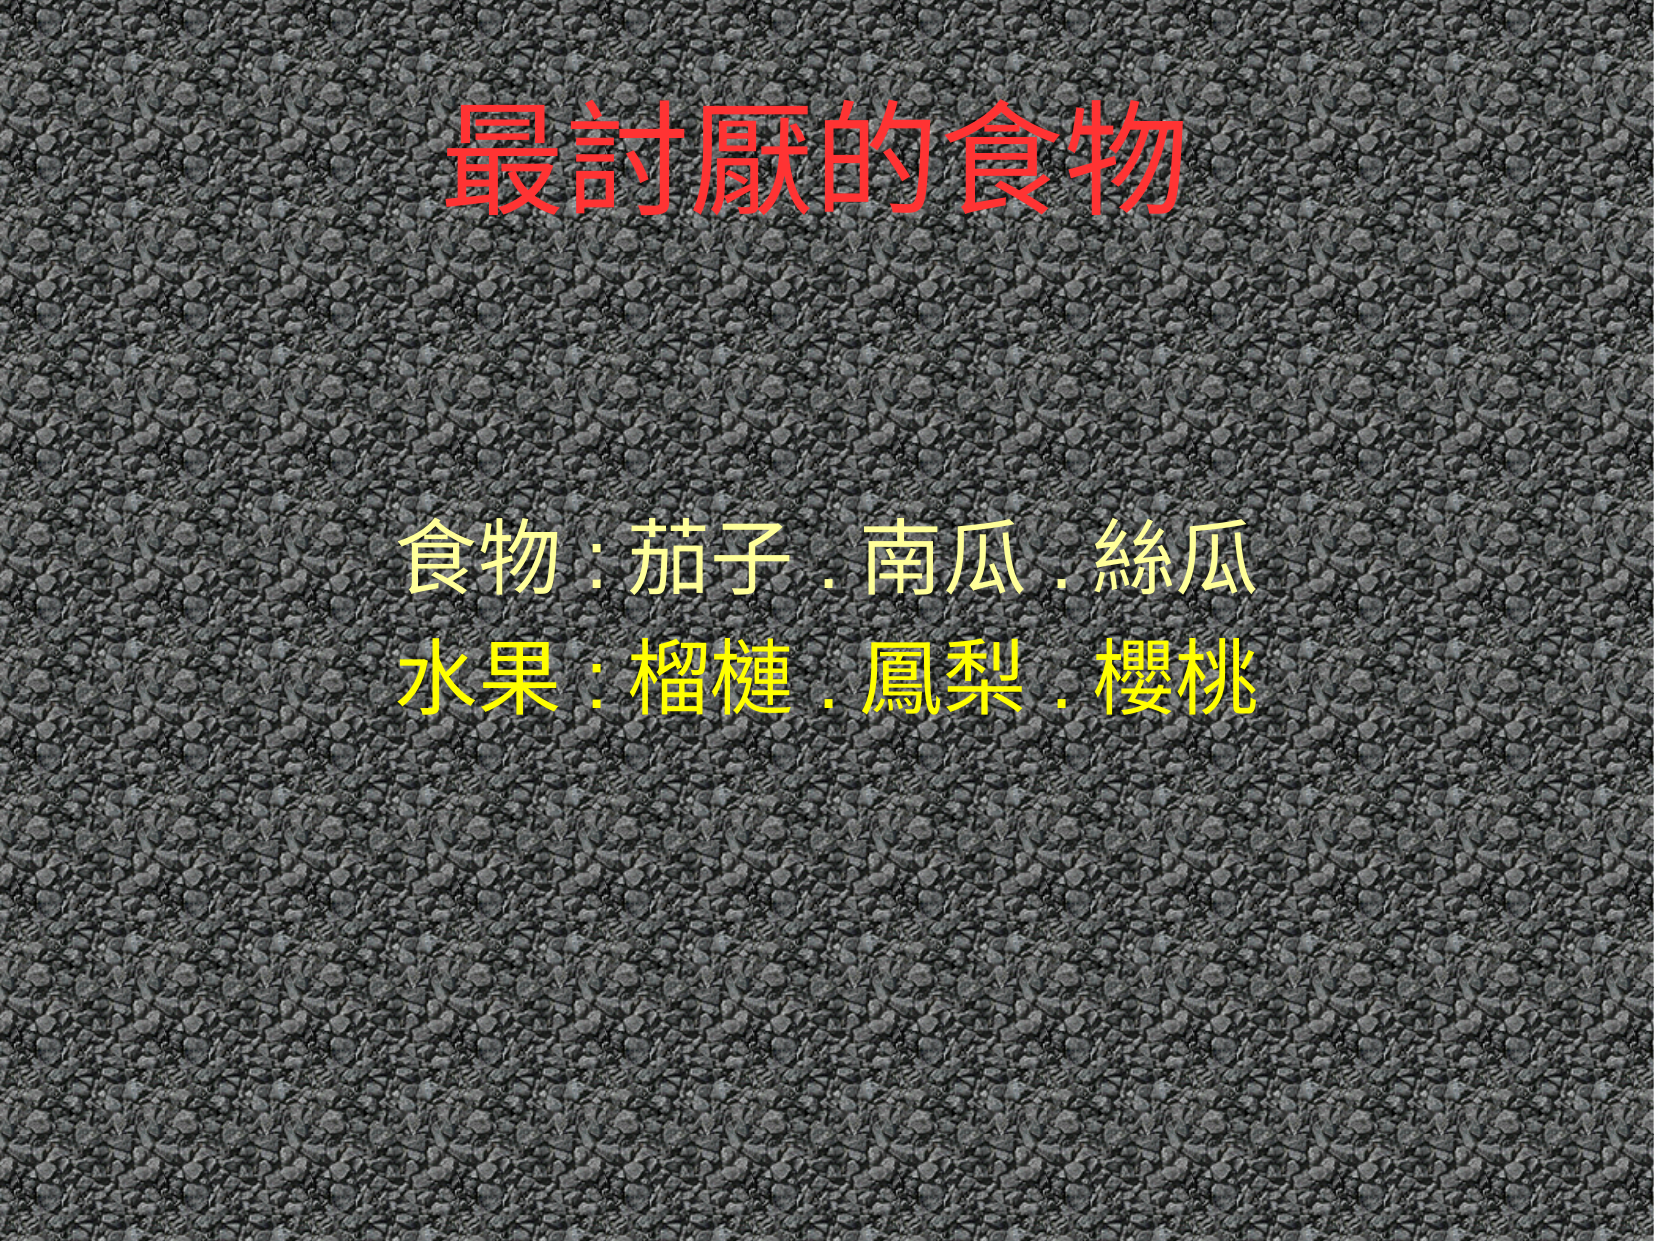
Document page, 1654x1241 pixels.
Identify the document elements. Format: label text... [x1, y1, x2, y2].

subtitle 食物:茄子.南瓜.絲瓜 水果:榴槤.鳳梨.櫻桃 [82, 290, 1571, 1010]
picture [0, 0, 1654, 1241]
title 最討厭的食物 [70, 47, 1559, 255]
